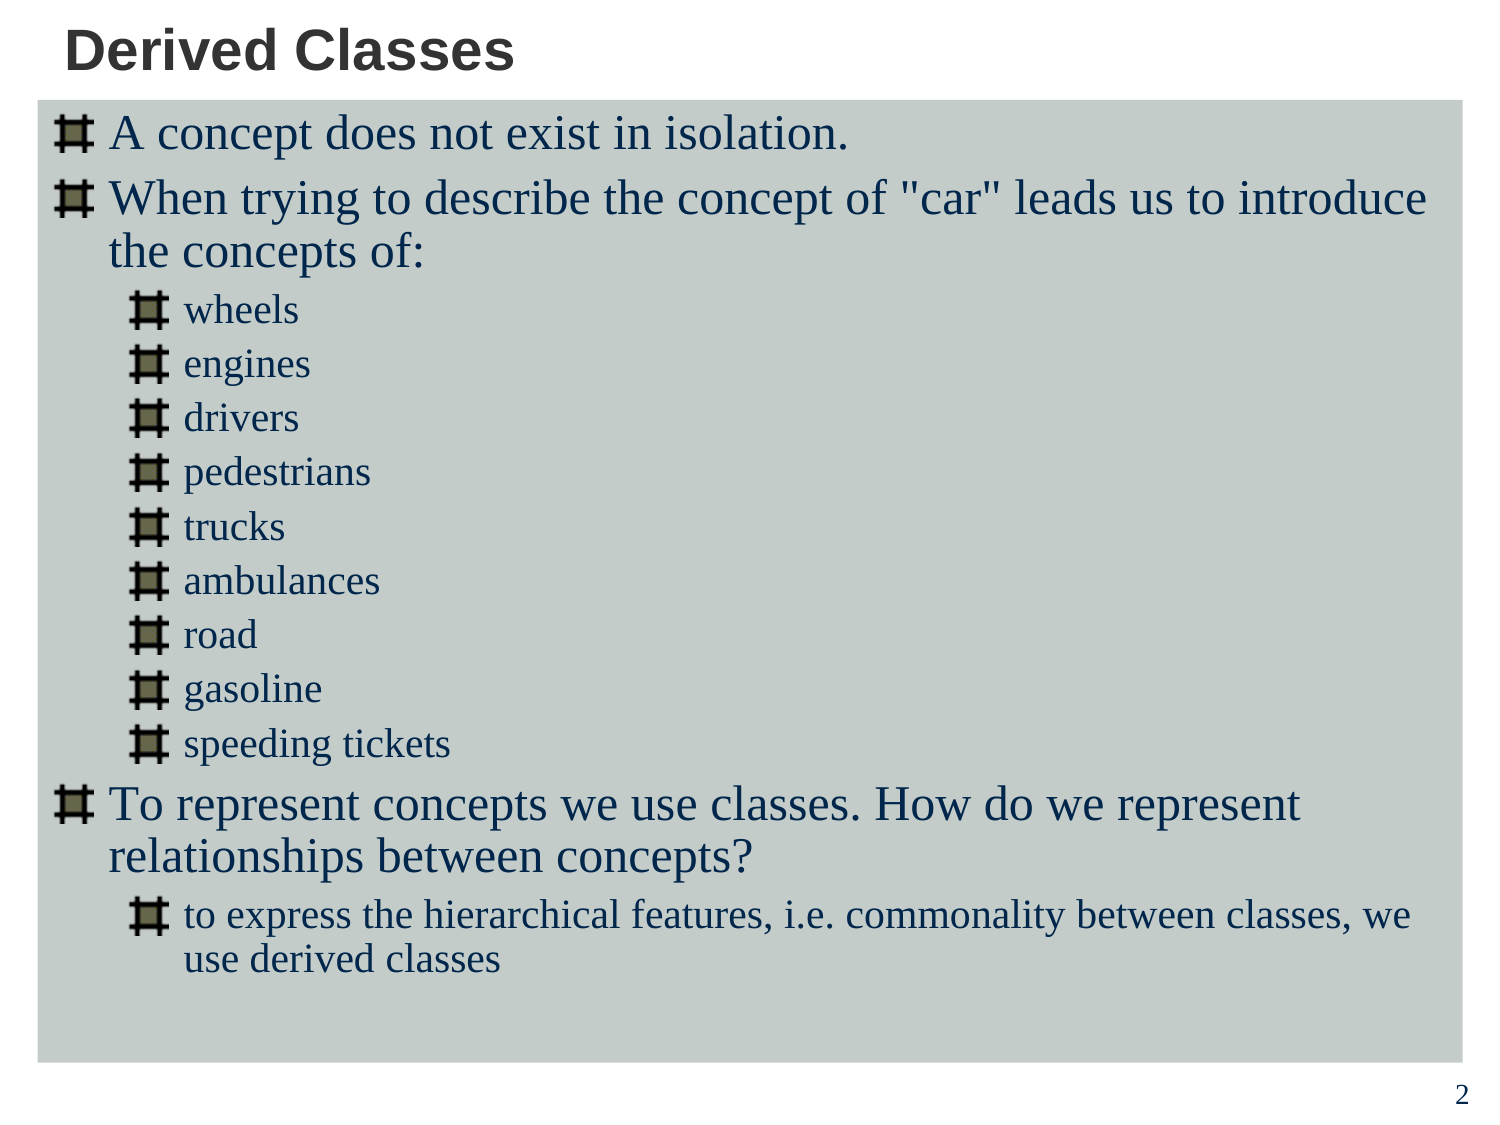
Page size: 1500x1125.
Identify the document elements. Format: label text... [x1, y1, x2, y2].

title Derived Classes [50, 0, 1450, 91]
list A concept does not exist in isolation. When trying to describe the concept of "car" leads us to introduce the concepts of: wheels engines drivers pedestrians trucks ambulances road gasoline speeding tickets To represent concepts we use classes. How do we represent relationships between concepts? to express the hierarchical features, i.e. commonality between classes, we use derived classes [37, 99, 1463, 1063]
